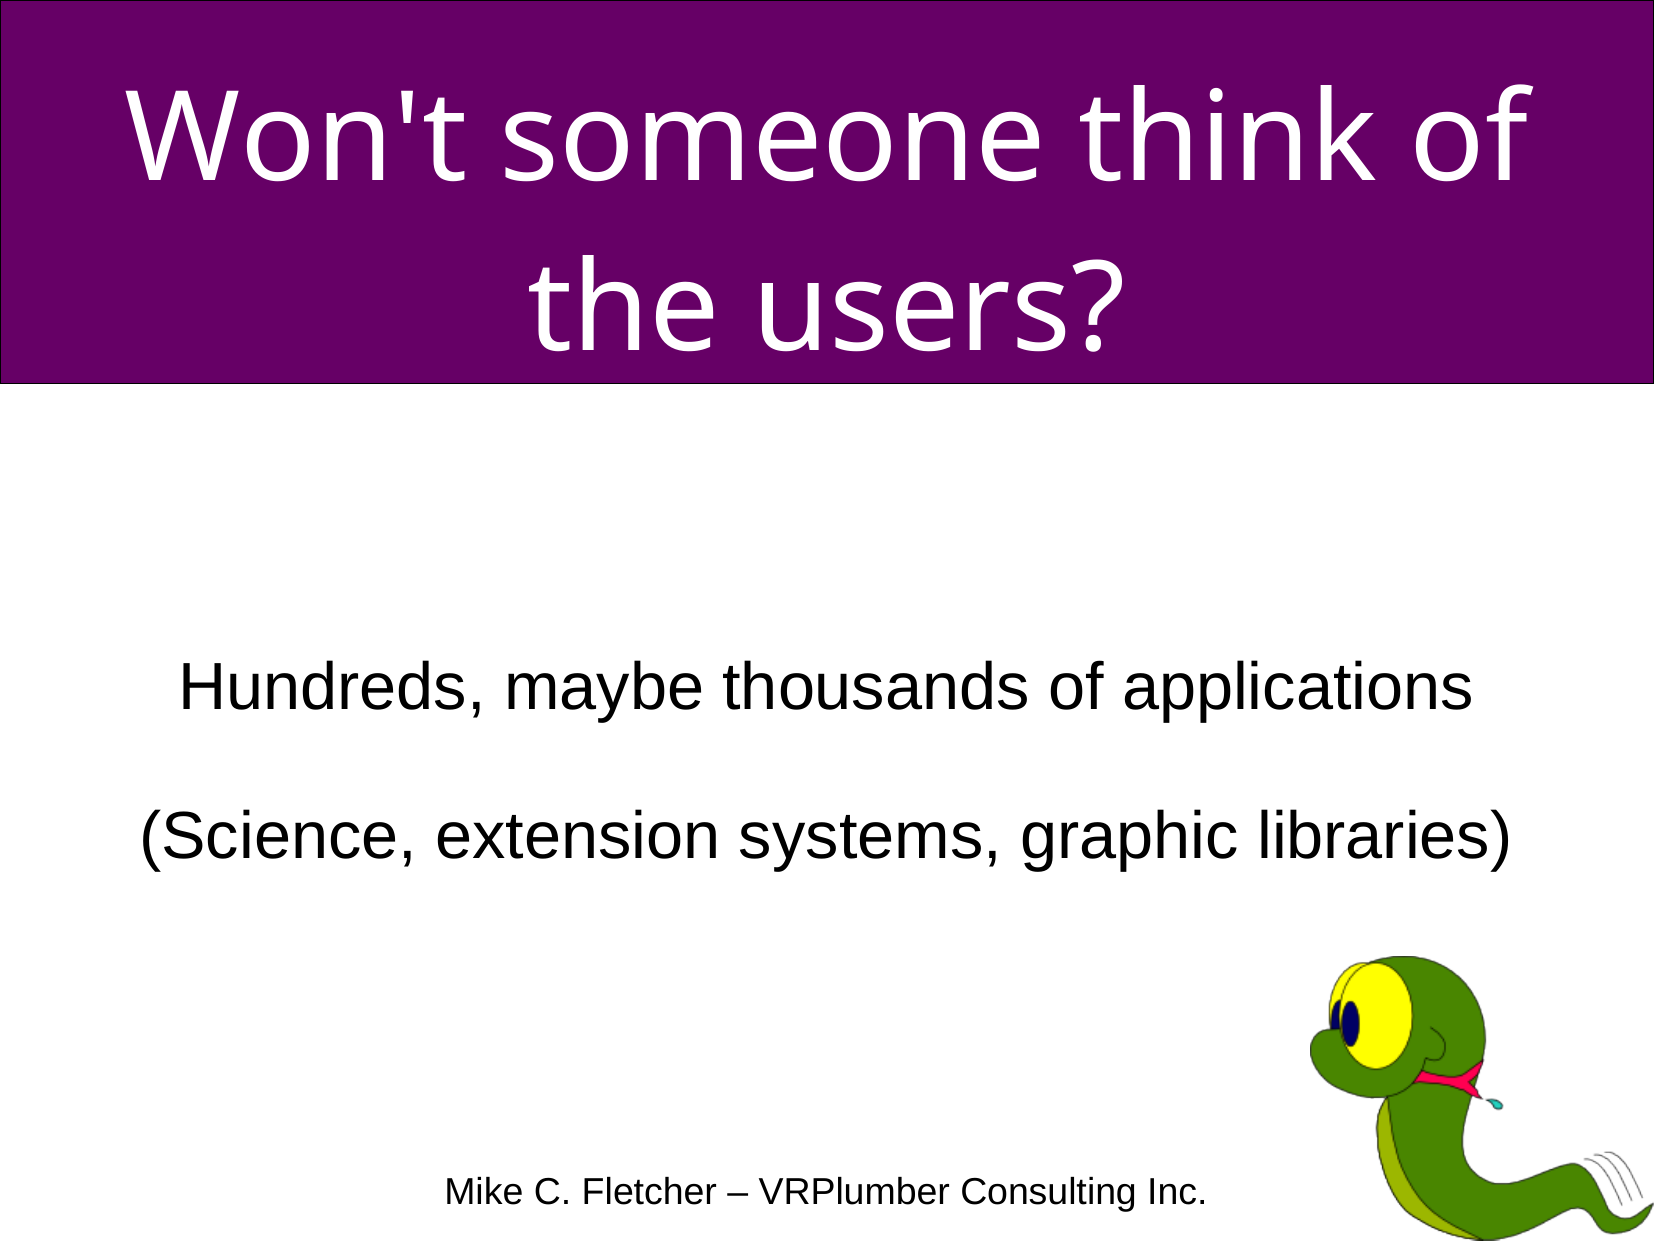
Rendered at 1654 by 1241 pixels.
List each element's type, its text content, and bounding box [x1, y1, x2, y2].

title Won't someone think of the users? [82, 49, 1571, 384]
subtitle Hundreds, maybe thousands of applications (Science, extension systems, graphic libraries) [82, 420, 1571, 1102]
picture [1310, 956, 1654, 1241]
